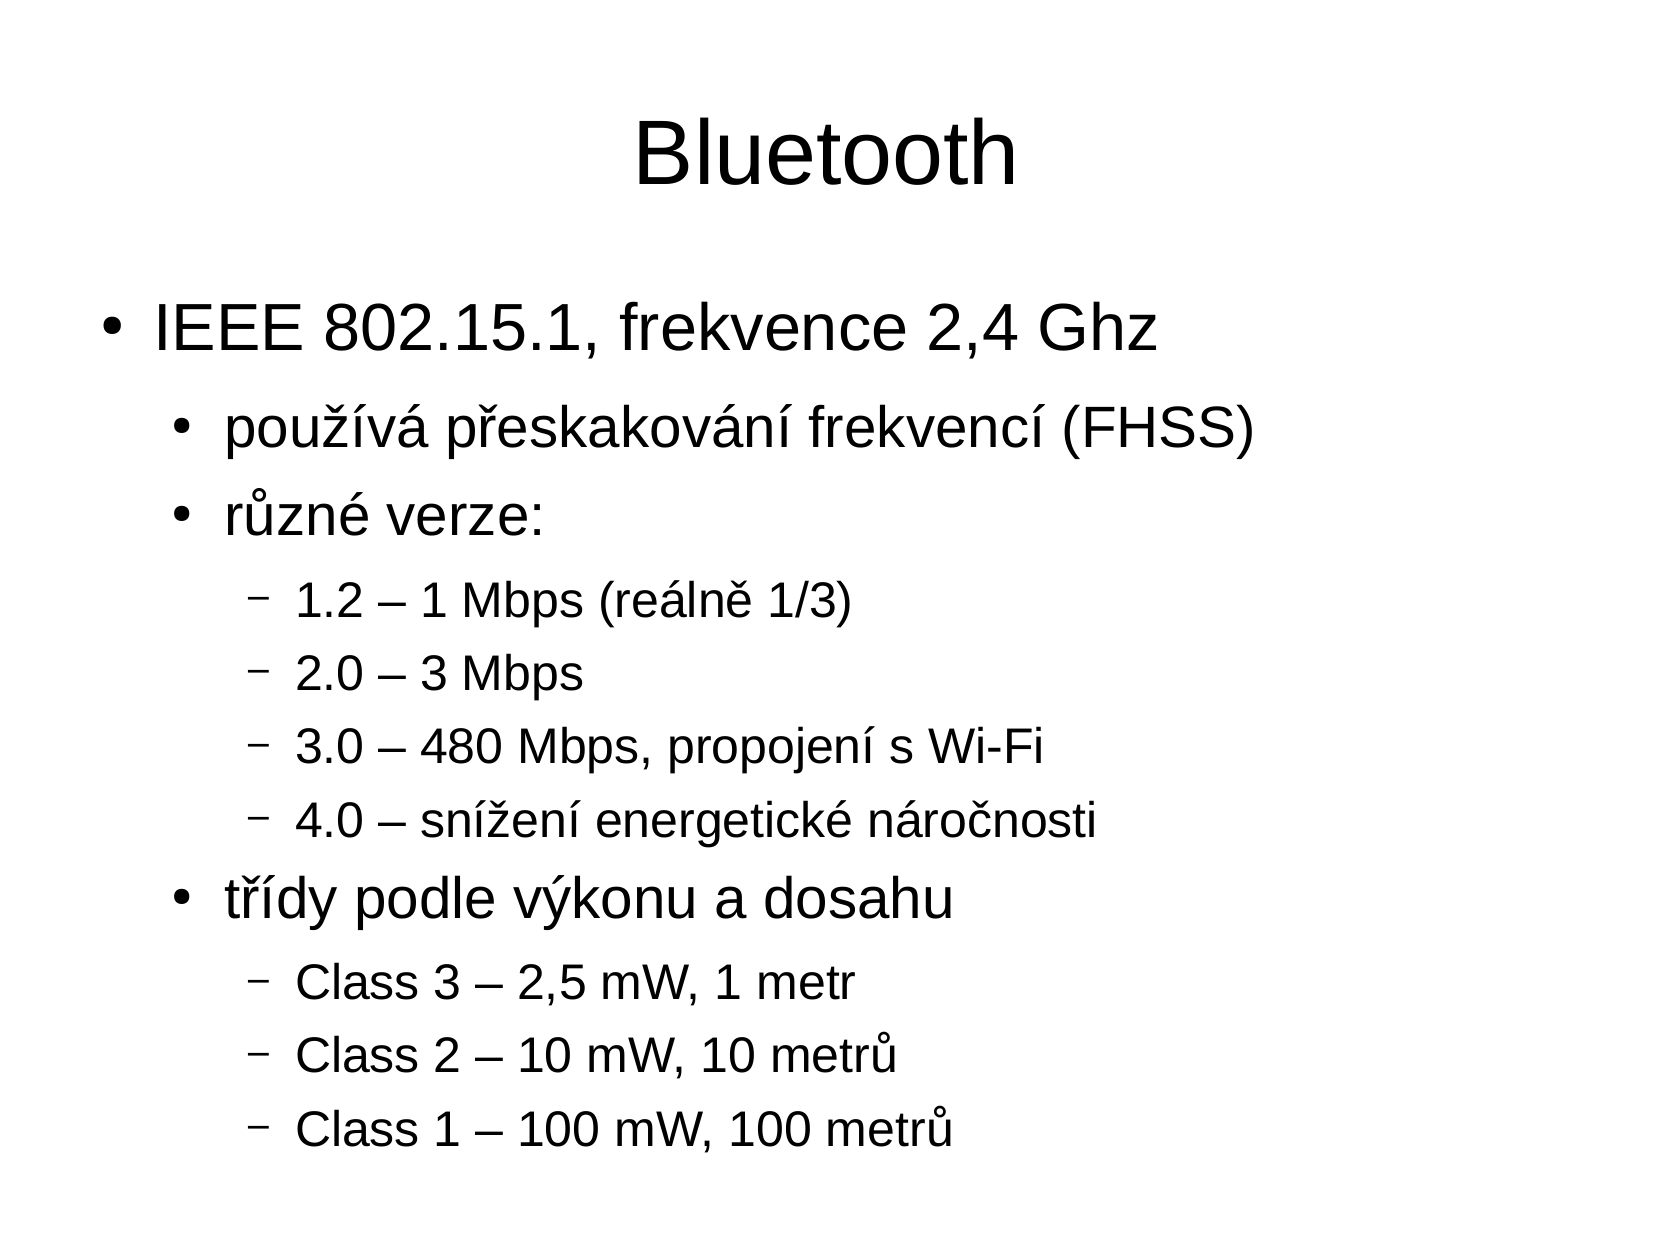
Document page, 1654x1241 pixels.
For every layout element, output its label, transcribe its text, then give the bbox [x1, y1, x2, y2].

title Bluetooth [82, 49, 1571, 257]
list IEEE 802.15.1, frekvence 2,4 Ghz používá přeskakování frekvencí (FHSS) různé verze: 1.2 – 1 Mbps (reálně 1/3) 2.0 – 3 Mbps 3.0 – 480 Mbps, propojení s Wi-Fi 4.0 – snížení energetické náročnosti třídy podle výkonu a dosahu Class 3 – 2,5 mW, 1 metr Class 2 – 10 mW, 10 metrů Class 1 – 100 mW, 100 metrů [82, 290, 1571, 1158]
